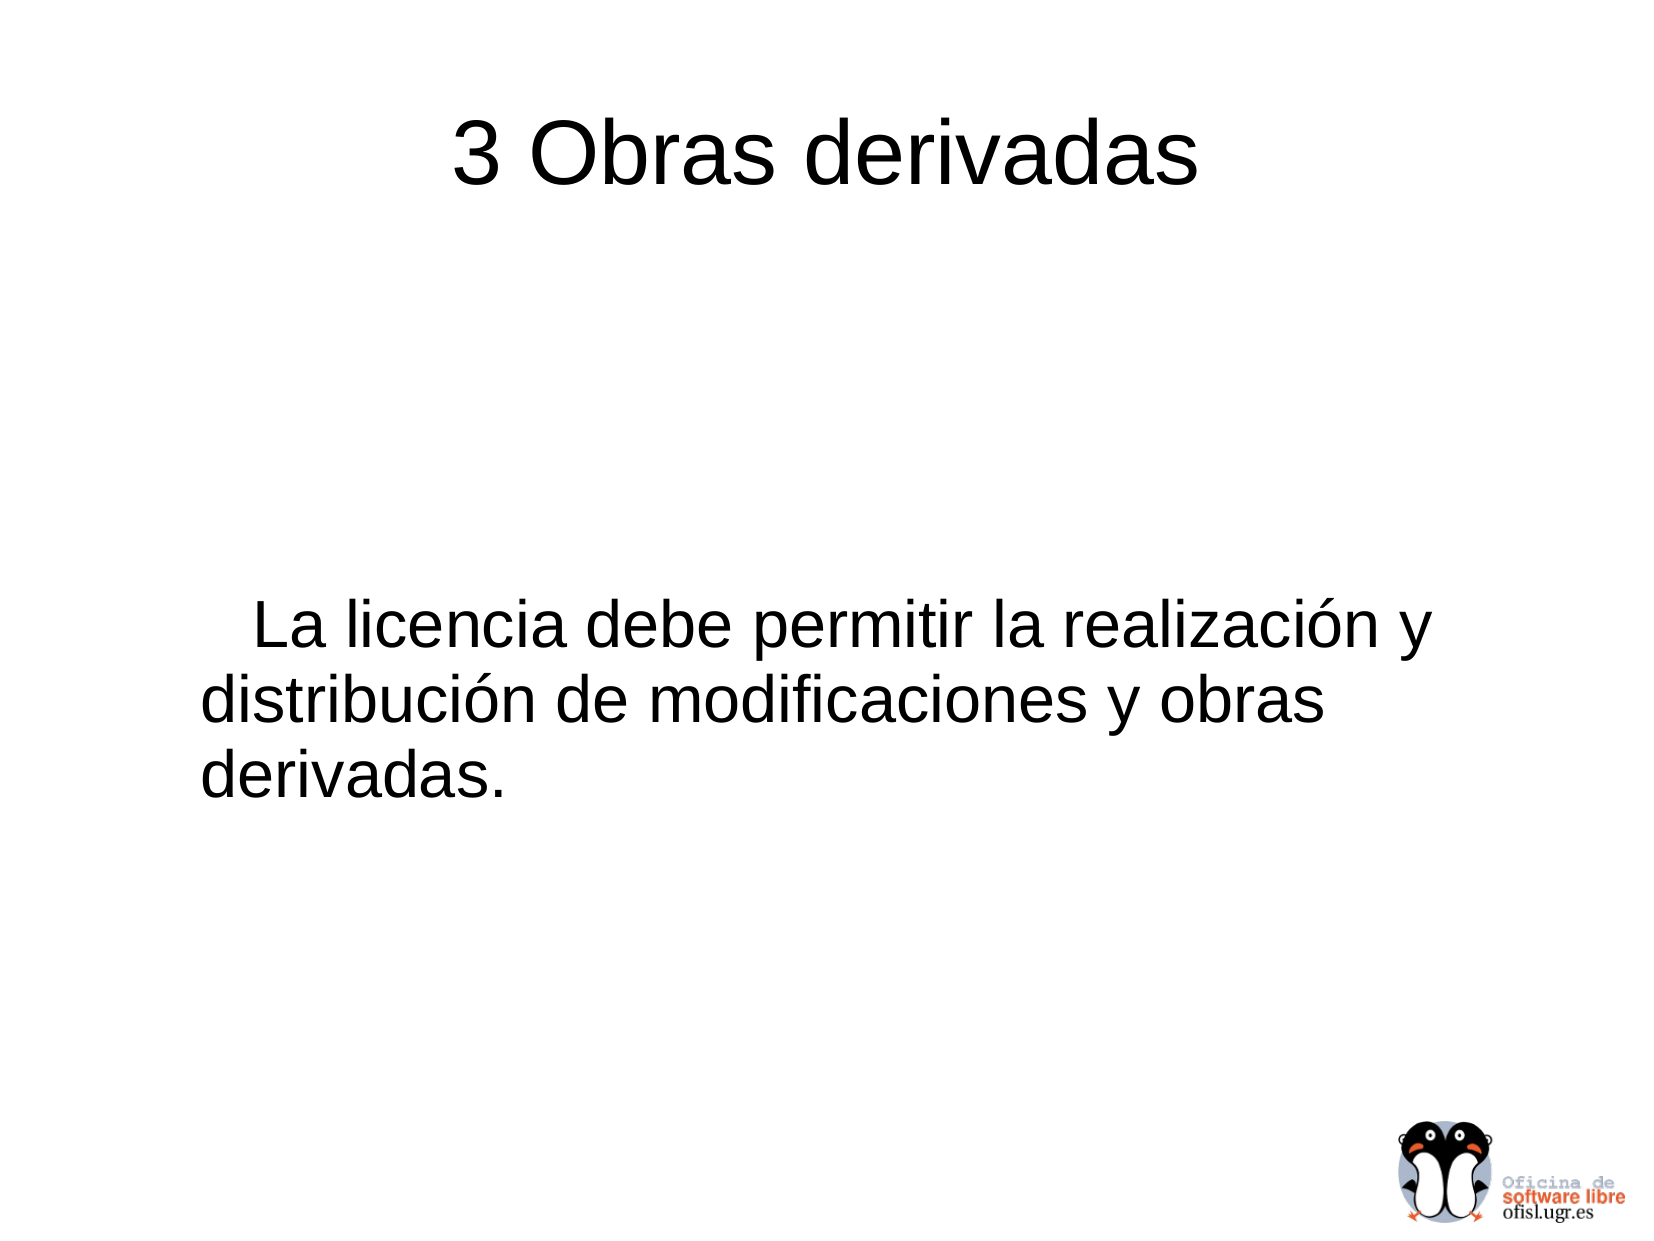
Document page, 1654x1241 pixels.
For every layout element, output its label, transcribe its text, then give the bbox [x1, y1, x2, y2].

title 3 Obras derivadas [82, 56, 1571, 250]
picture [1398, 1121, 1625, 1223]
subtitle La licencia debe permitir la realización y distribución de modificaciones y obras derivadas. [82, 297, 1571, 1102]
